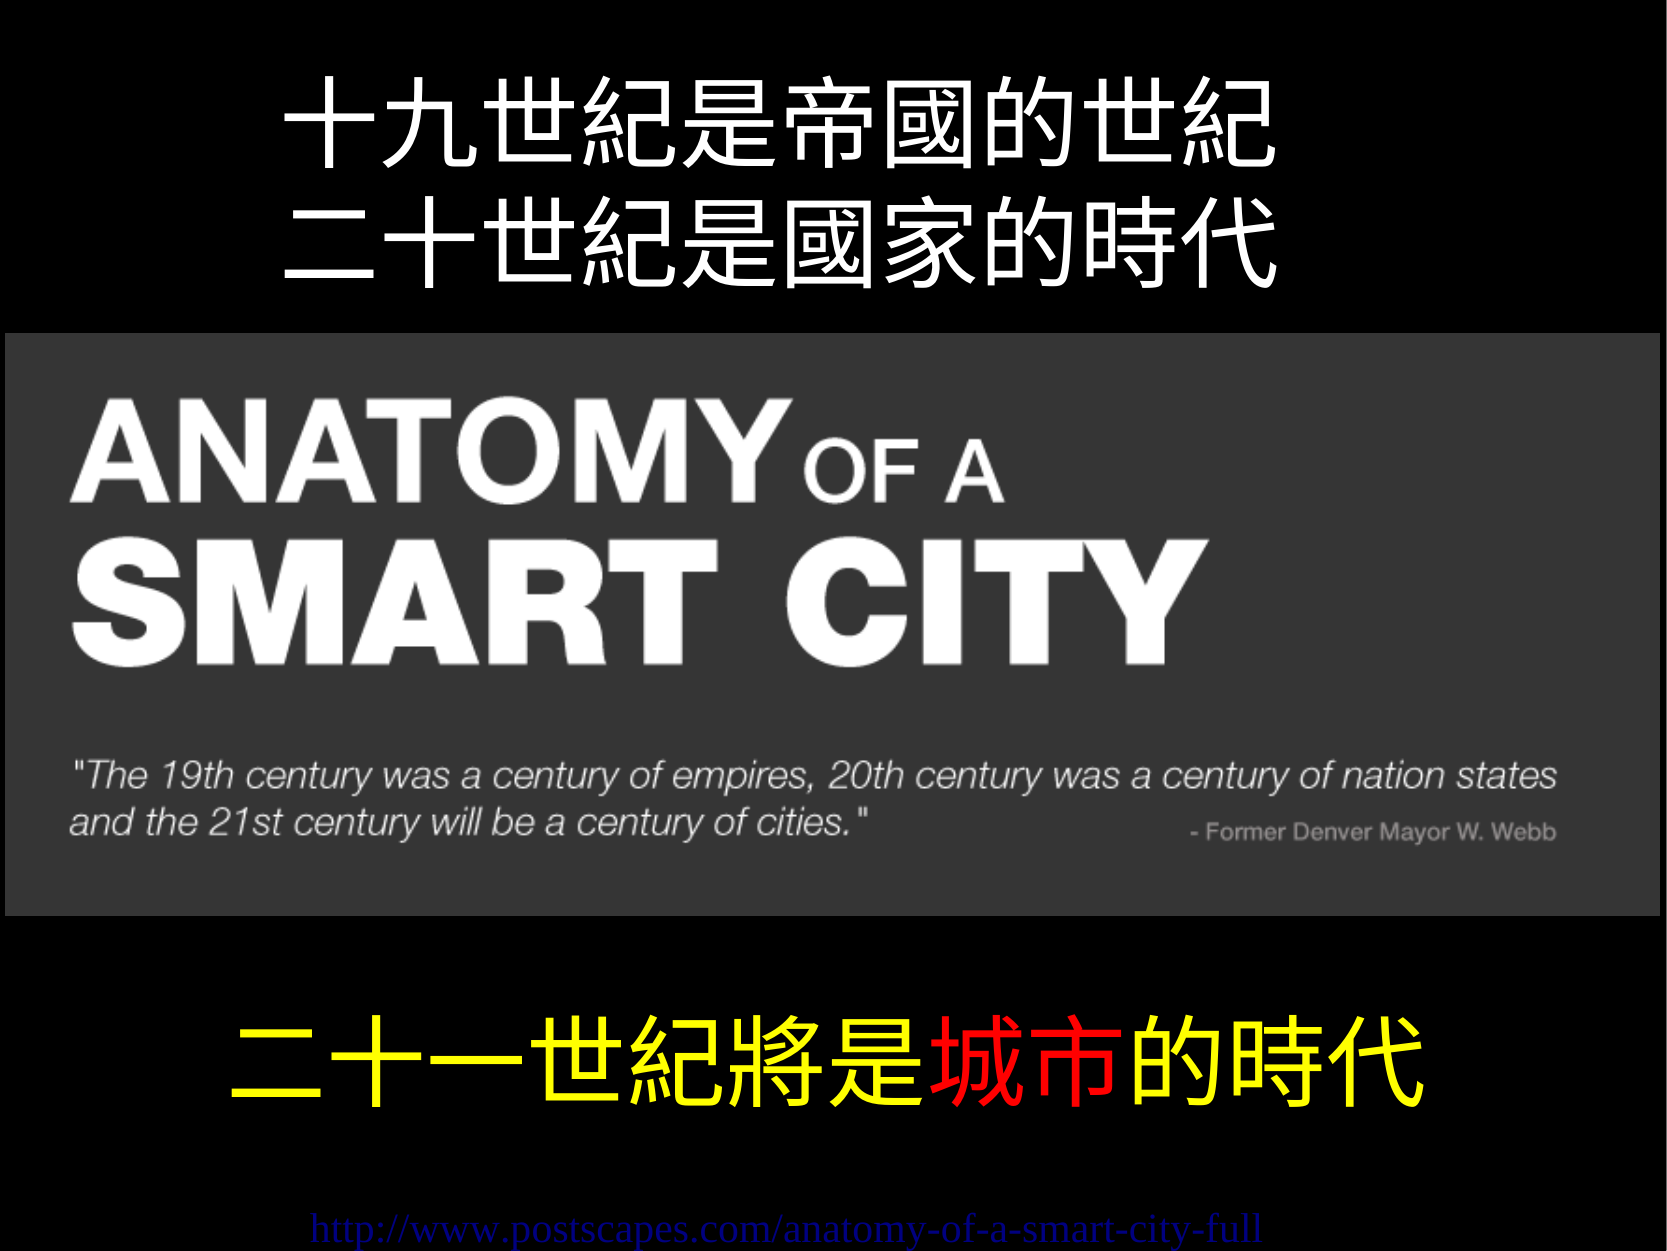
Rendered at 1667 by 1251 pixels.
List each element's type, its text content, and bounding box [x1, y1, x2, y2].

picture [5, 333, 1660, 916]
text_box http://www.postscapes.com/anatomy-of-a-smart-city-full [295, 1192, 1470, 1251]
text_box 二十一世紀將是城市的時代 [200, 992, 1453, 1127]
text_box [0, 0, 1667, 1251]
text_box 十九世紀是帝國的世紀 二十世紀是國家的時代 [218, 53, 1341, 308]
